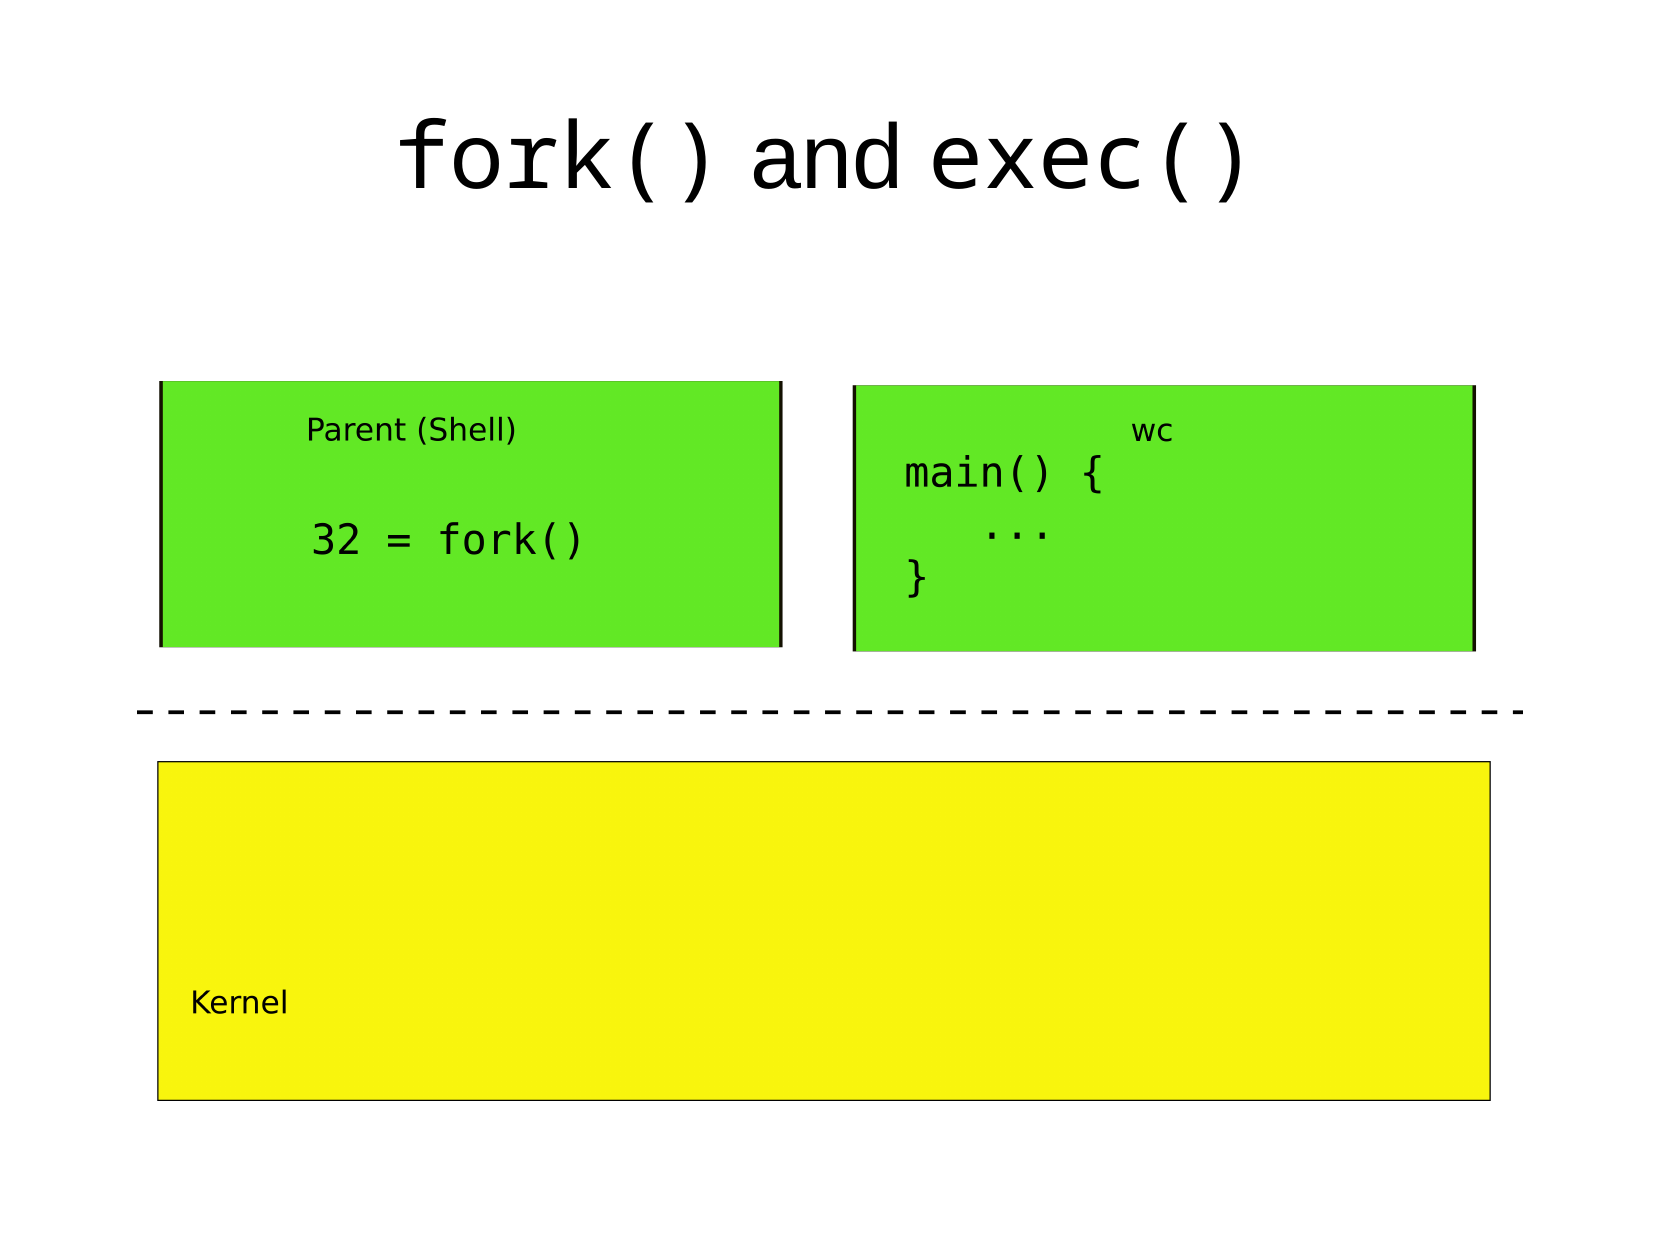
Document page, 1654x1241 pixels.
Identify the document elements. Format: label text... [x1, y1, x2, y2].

picture [137, 381, 1523, 1101]
title fork() and exec() [82, 49, 1571, 257]
